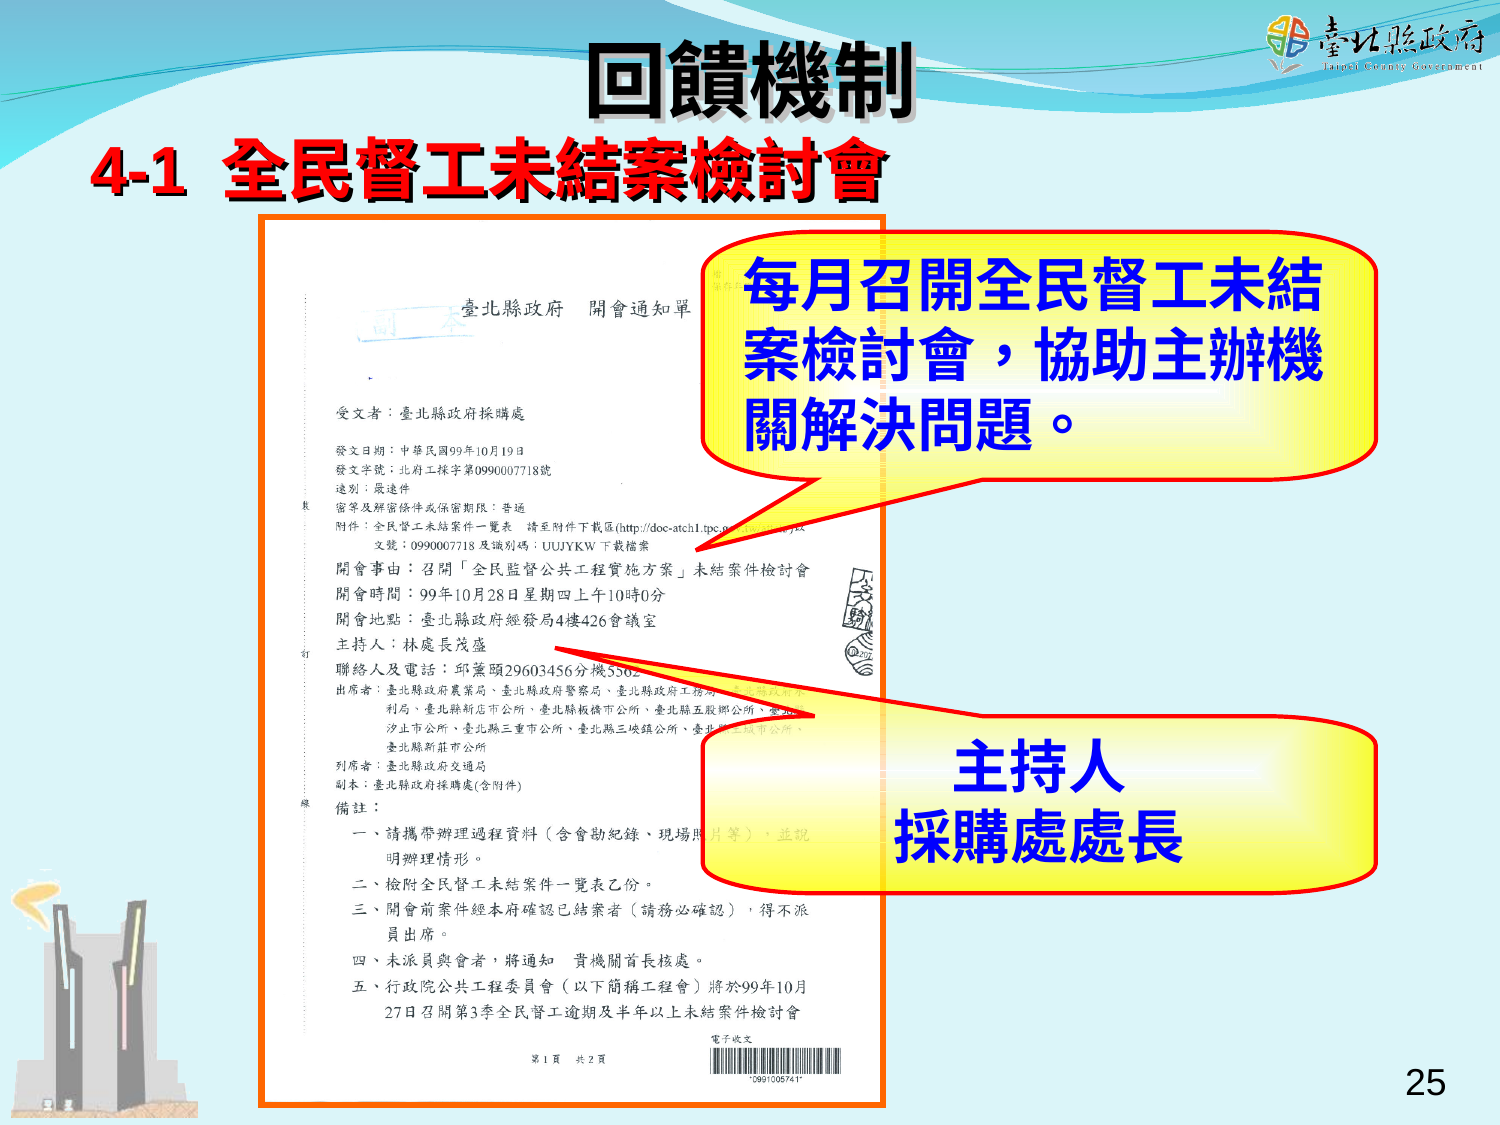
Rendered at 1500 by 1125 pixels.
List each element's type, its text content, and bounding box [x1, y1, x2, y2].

picture [11, 869, 198, 1118]
picture [0, 0, 1500, 102]
title 回饋機制 [75, 19, 1426, 113]
text_box 主持人 採購處處長 [554, 647, 1376, 894]
picture [264, 220, 880, 1102]
text_box 每月召開全民督工未結案檢討會，協助主辦機關解決問題。 [695, 231, 1377, 551]
list 4-1 全民督工未結案檢討會 [75, 113, 1426, 220]
